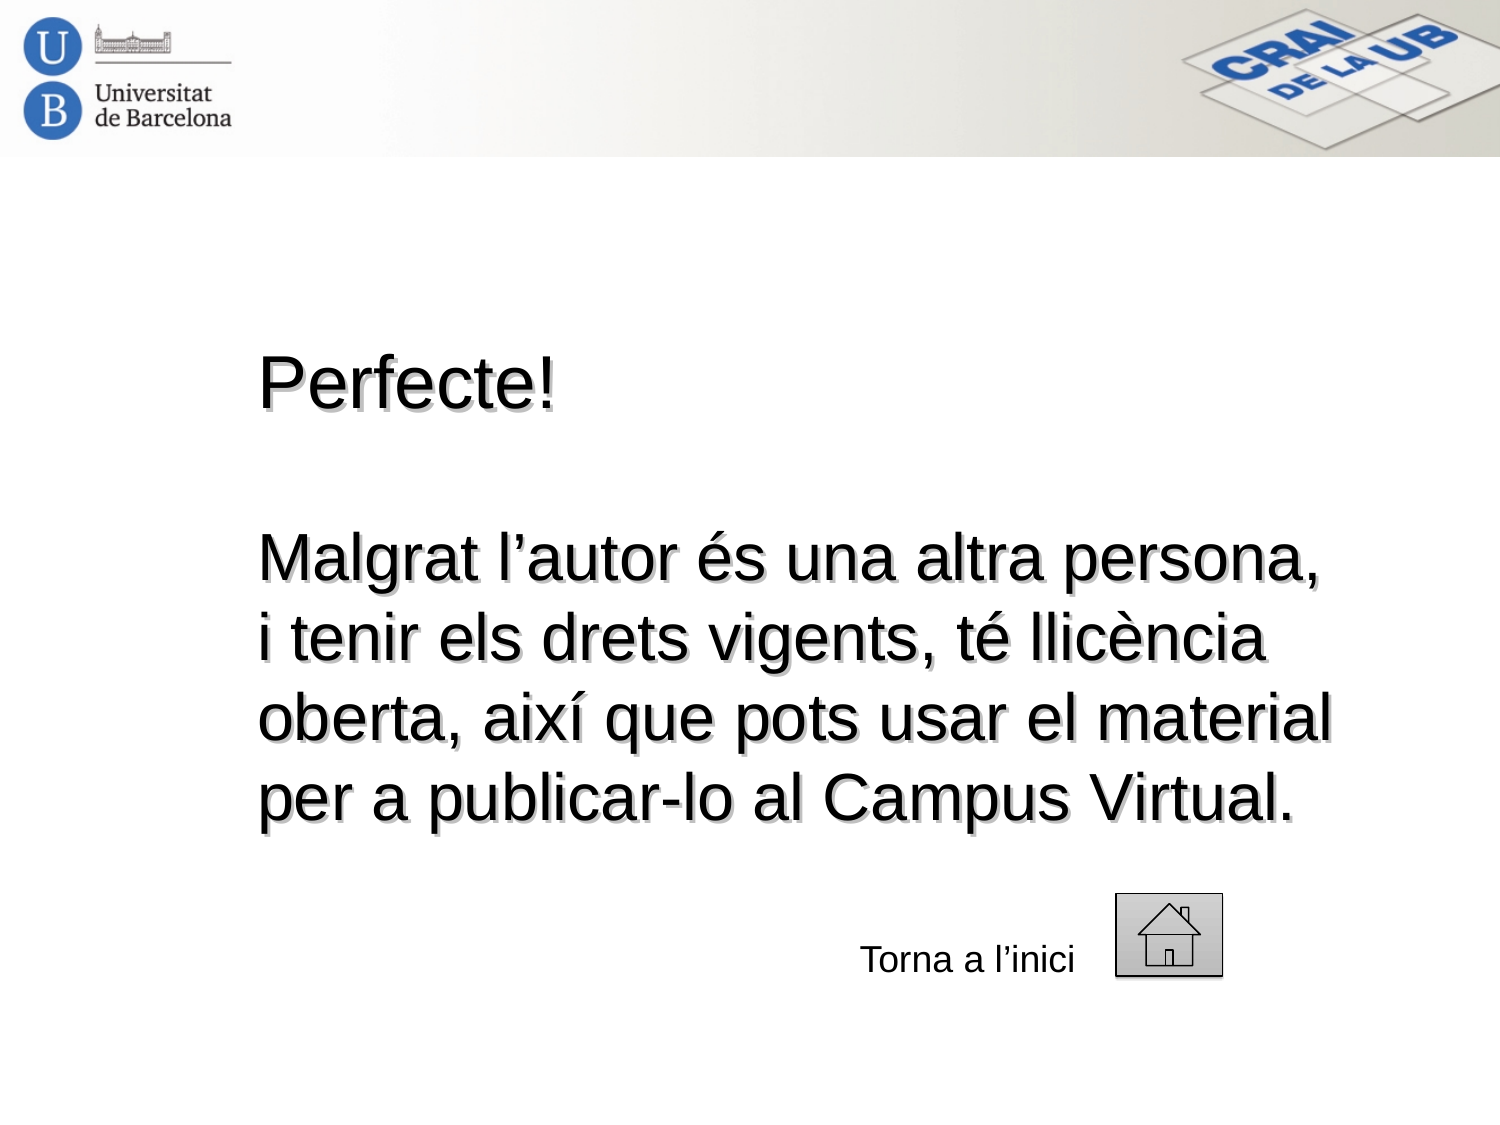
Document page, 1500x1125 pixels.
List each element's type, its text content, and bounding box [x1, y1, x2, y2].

title Perfecte! Malgrat l’autor és una altra persona, i tenir els drets vigents, té llicència oberta, així que pots usar el material per a publicar-lo al Campus Virtual. [242, 326, 1353, 764]
text_box [1116, 893, 1223, 976]
text_box Torna a l’inici [844, 927, 1124, 988]
